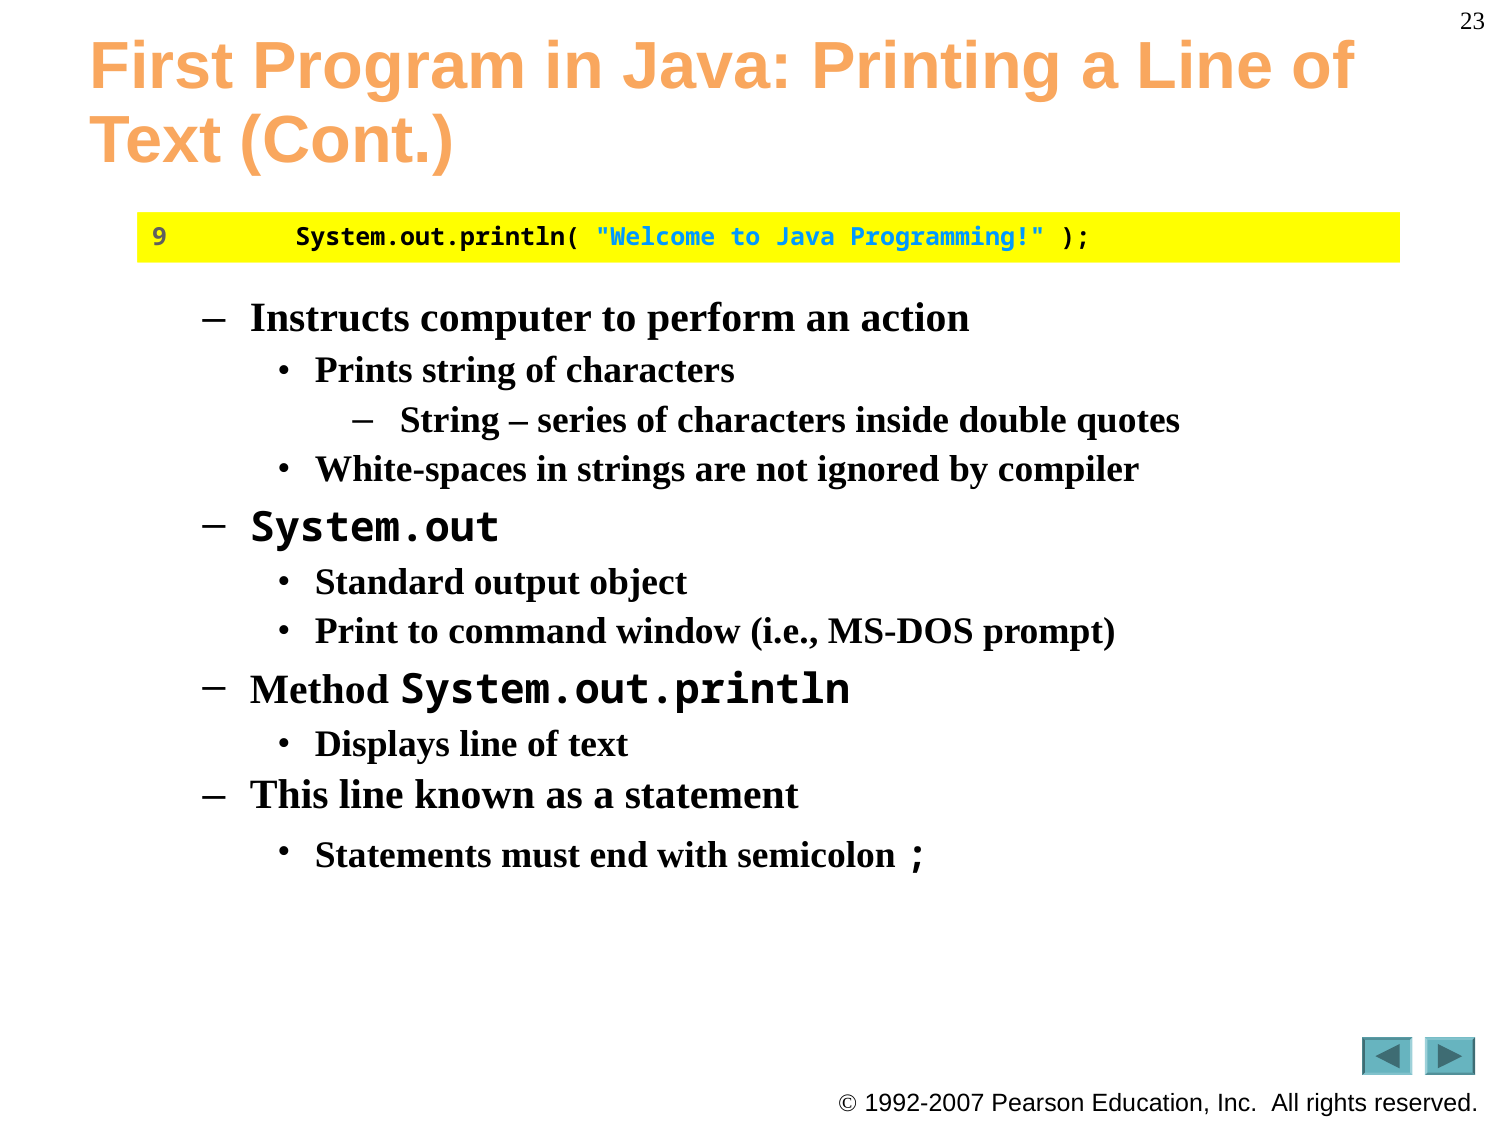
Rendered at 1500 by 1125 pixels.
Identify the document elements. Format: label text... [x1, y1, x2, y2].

list Instructs computer to perform an action Prints string of characters String – series of characters inside double quotes White-spaces in strings are not ignored by compiler System.out Standard output object Print to command window (i.e., MS-DOS prompt) Method System.out.println Displays line of text This line known as a statement Statements must end with semicolon ; [112, 220, 1425, 963]
text_box 9 System.out.println( "Welcome to Java Programming!" ); [137, 212, 1400, 263]
title First Program in Java: Printing a Line of Text (Cont.) [75, 12, 1426, 201]
